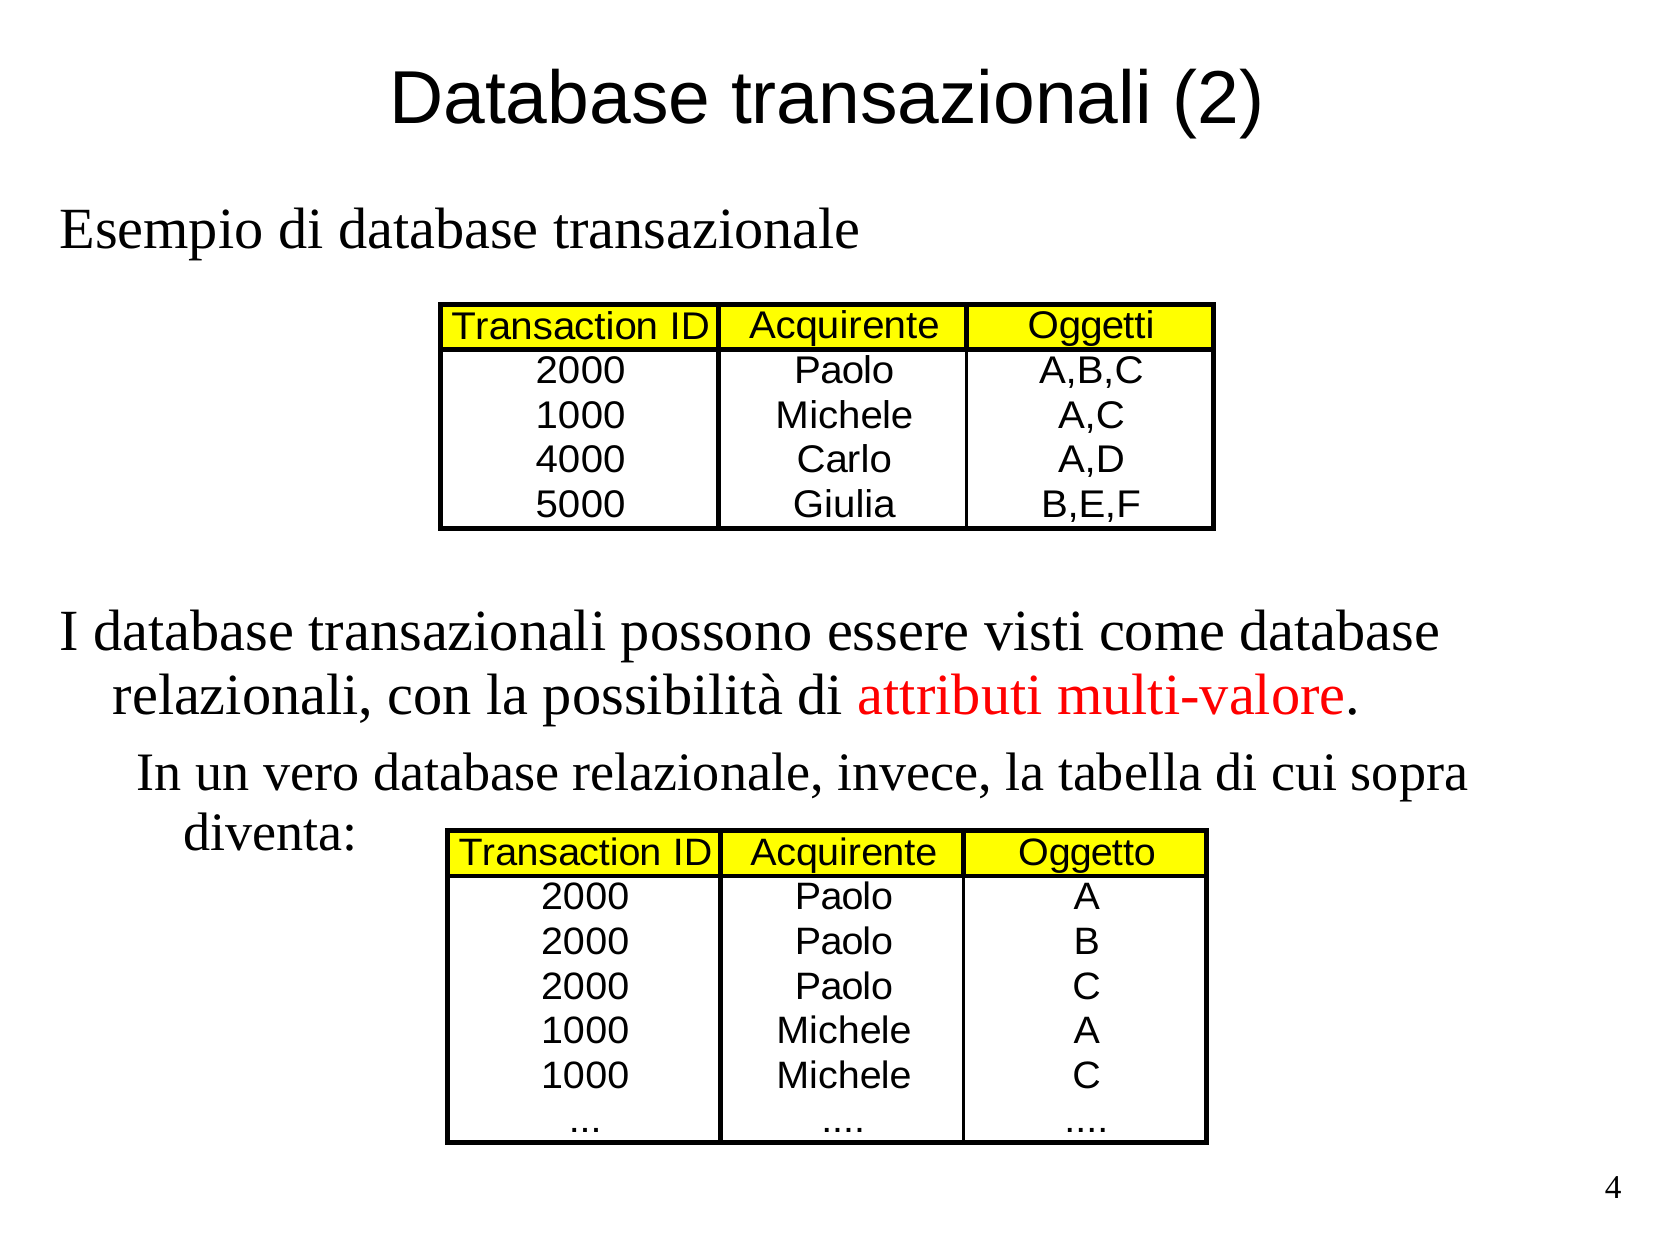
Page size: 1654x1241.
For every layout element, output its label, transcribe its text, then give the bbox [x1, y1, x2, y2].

list Esempio di database transazionale I database transazionali possono essere visti come database relazionali, con la possibilità di attributi multi-valore. In un vero database relazionale, invece, la tabella di cui sopra diventa: [42, 196, 1612, 1187]
title Database transazionali (2) [37, 30, 1617, 166]
chart [435, 300, 1218, 532]
chart [443, 826, 1211, 1147]
